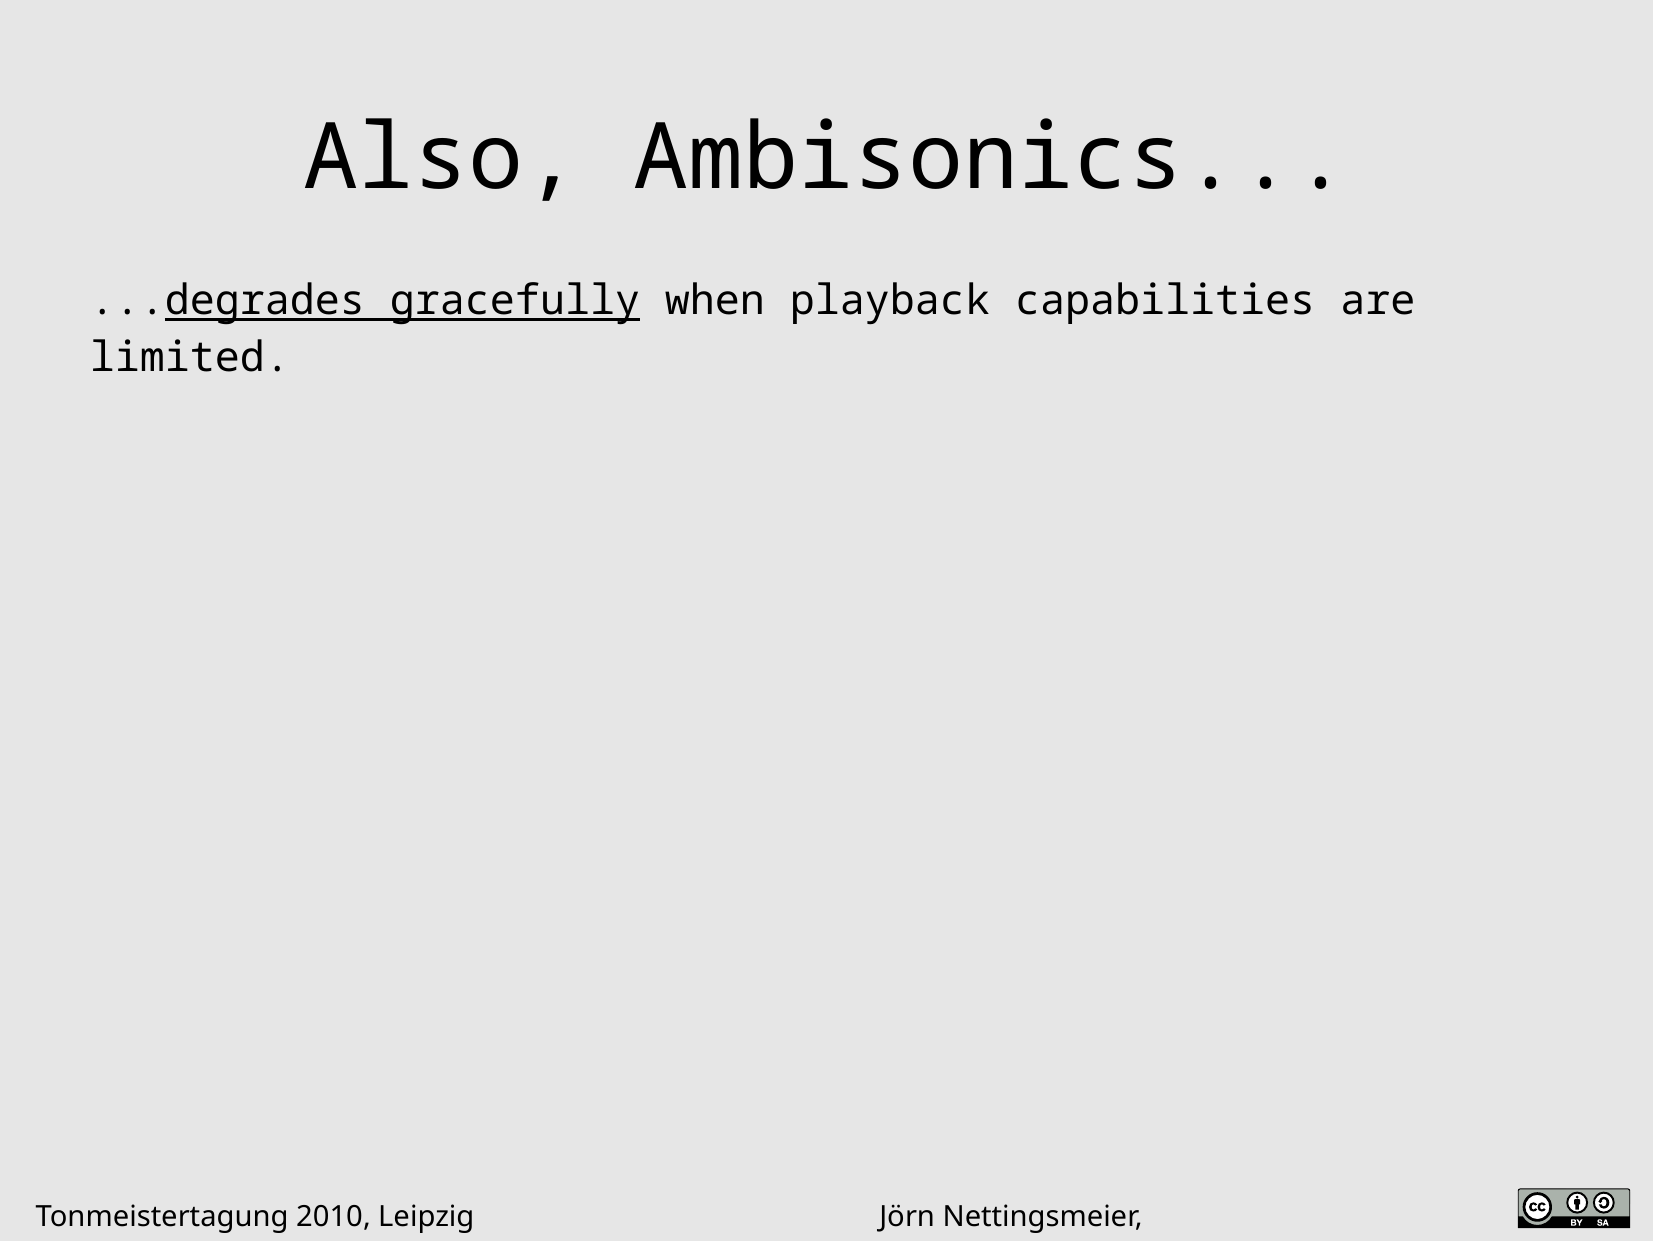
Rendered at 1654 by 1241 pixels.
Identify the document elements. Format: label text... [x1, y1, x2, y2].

text_box ...degrades gracefully when playback capabilities are limited. [75, 262, 1613, 423]
title Also, Ambisonics... [82, 49, 1571, 257]
